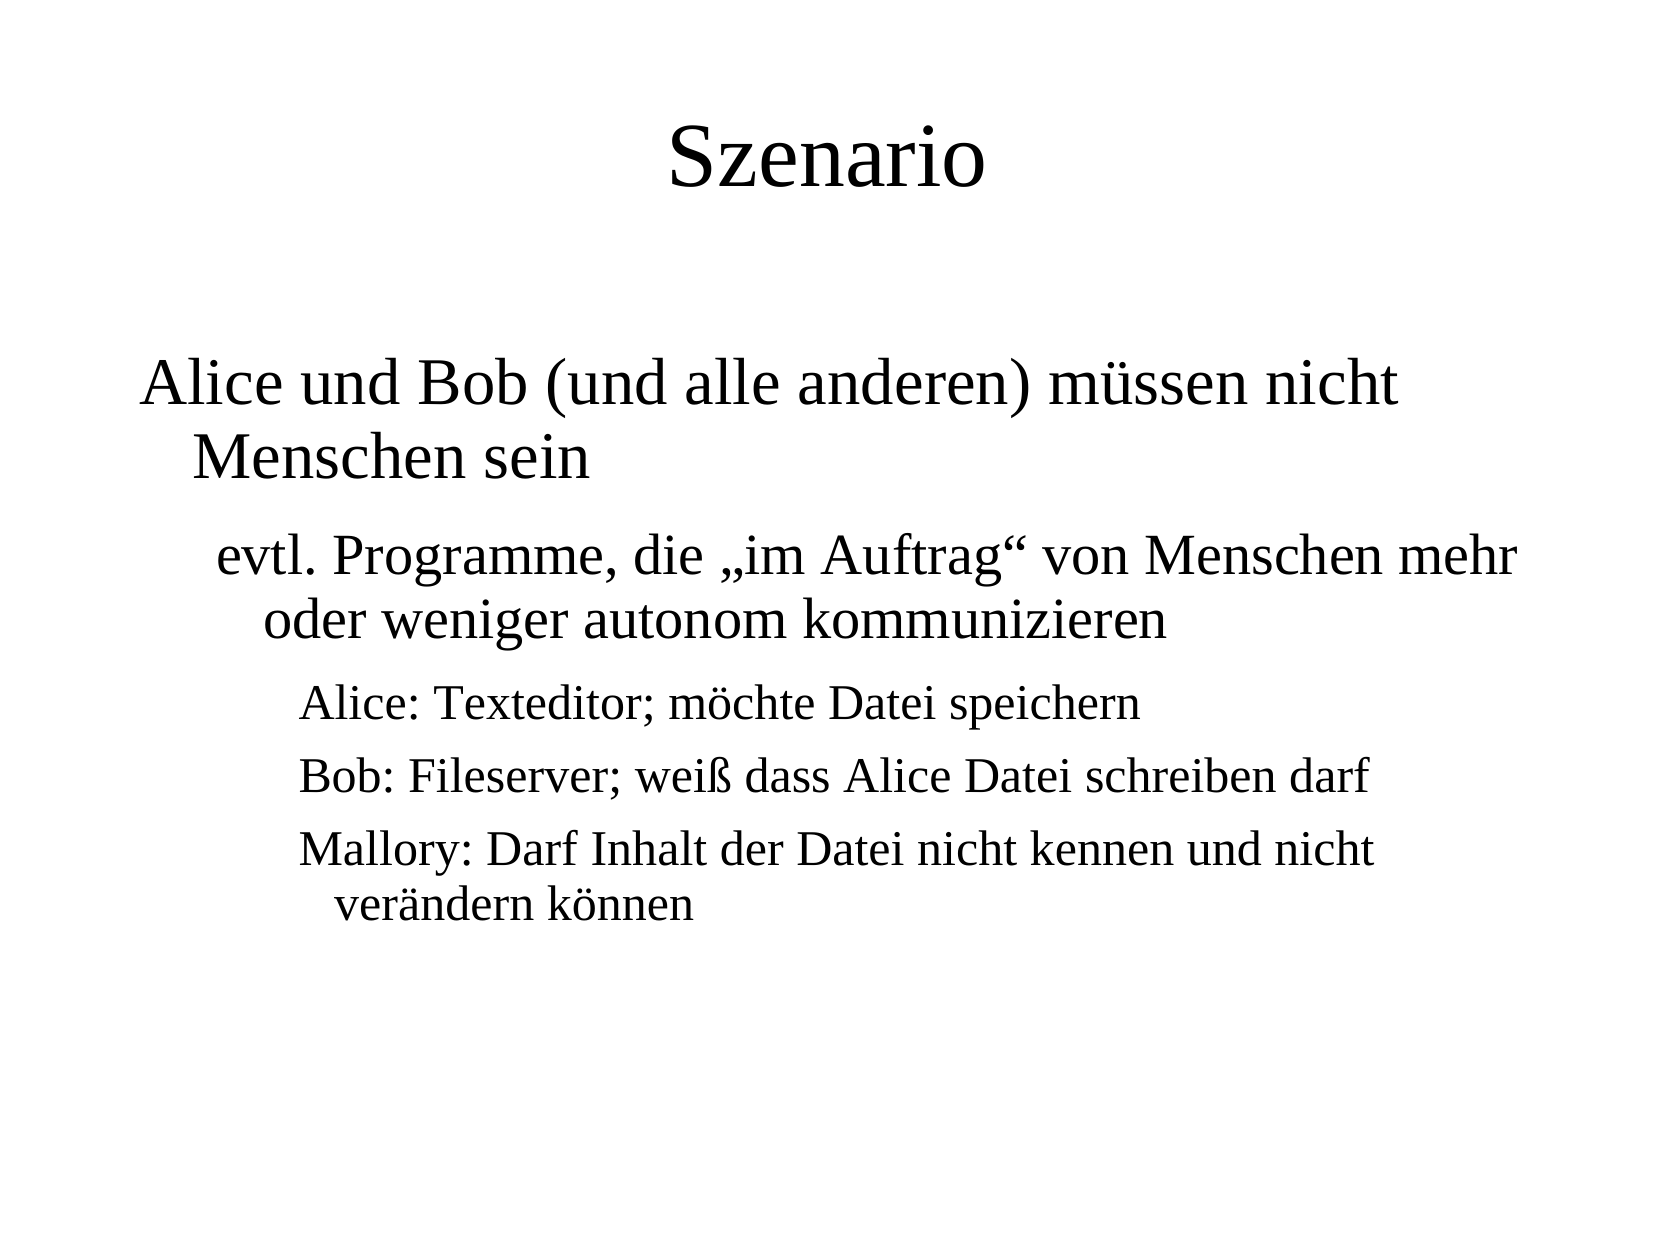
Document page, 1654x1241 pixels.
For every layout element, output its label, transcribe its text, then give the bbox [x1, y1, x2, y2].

list Alice und Bob (und alle anderen) müssen nicht Menschen sein evtl. Programme, die „im Auftrag“ von Menschen mehr oder weniger autonom kommunizieren Alice: Texteditor; möchte Datei speichern Bob: Fileserver; weiß dass Alice Datei schreiben darf Mallory: Darf Inhalt der Datei nicht kennen und nicht verändern können [121, 344, 1534, 1127]
title Szenario [121, 102, 1534, 311]
